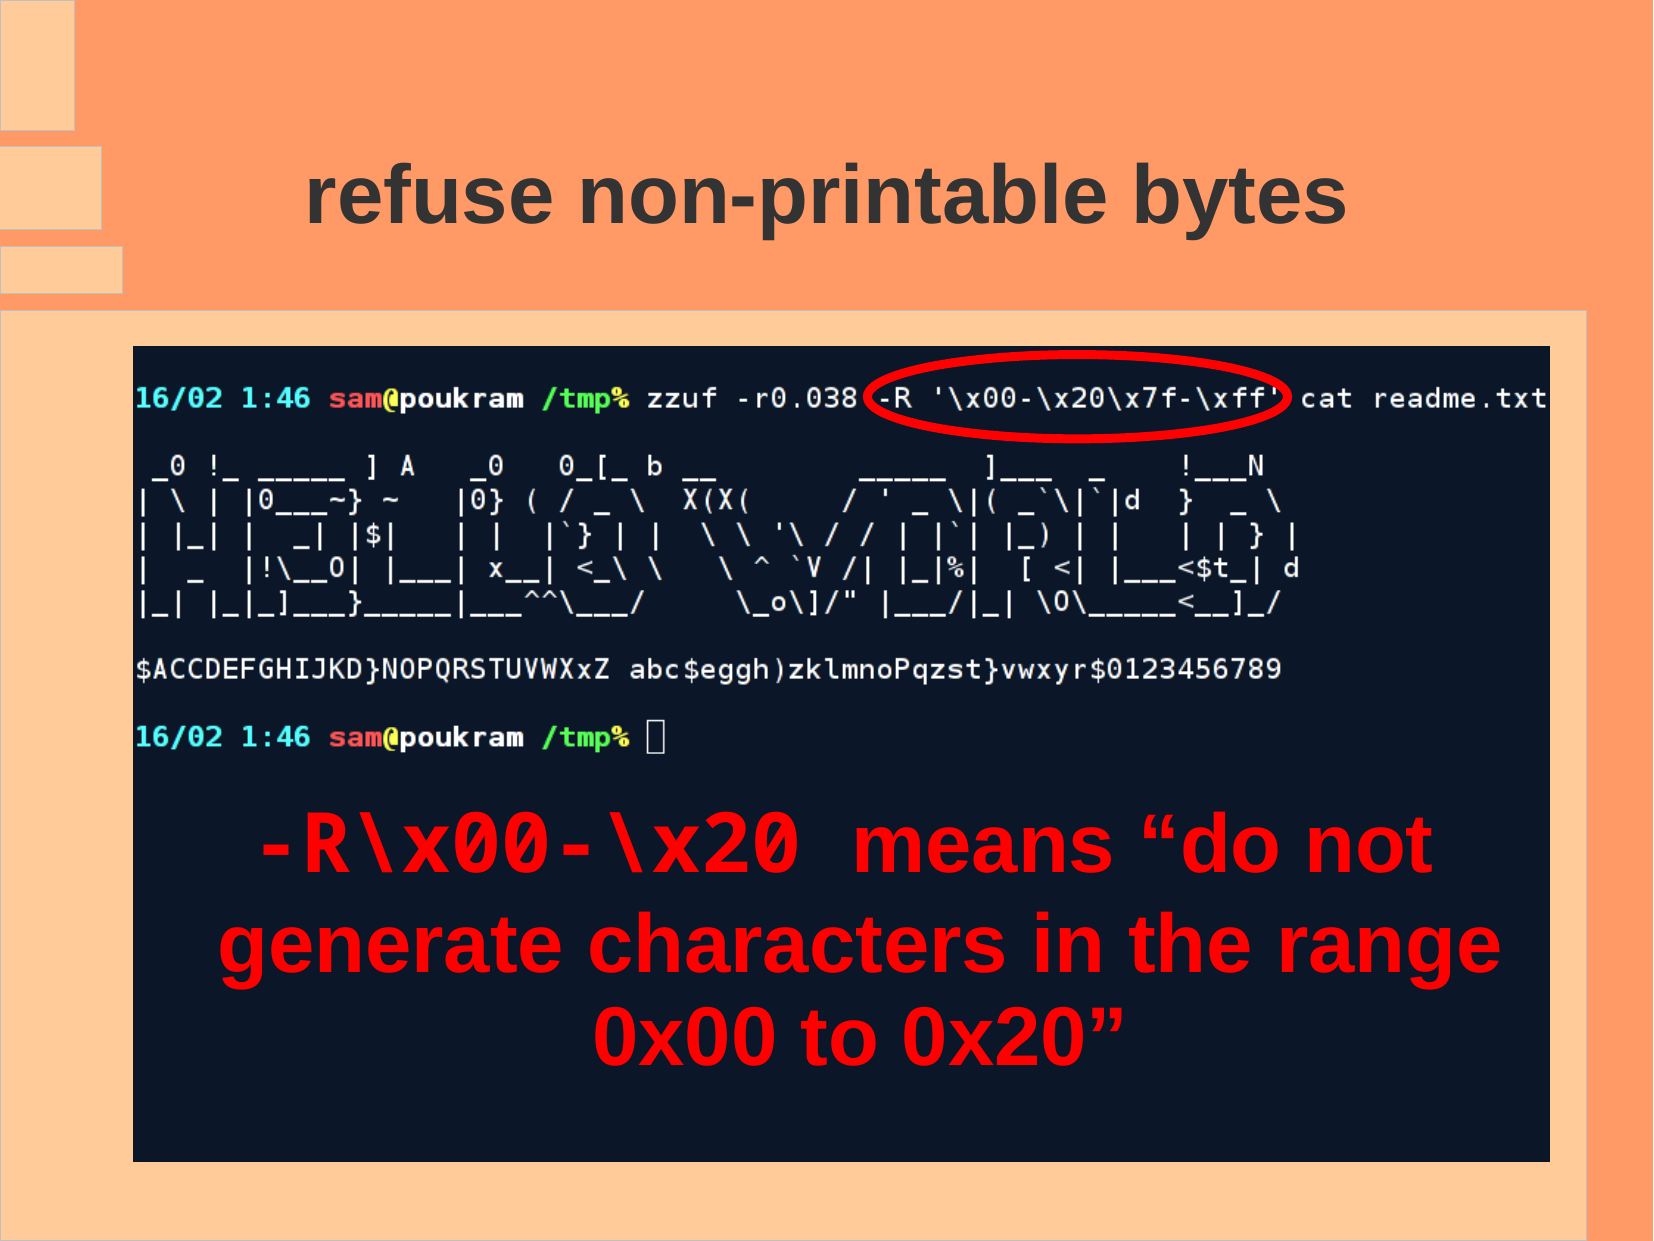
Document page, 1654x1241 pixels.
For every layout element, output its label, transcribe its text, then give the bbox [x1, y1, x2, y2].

title -R\x00-\x20 means “do not generate characters in the range 0x00 to 0x20” [152, 787, 1534, 1079]
picture [133, 346, 1550, 1162]
title refuse non-printable bytes [121, 91, 1534, 299]
